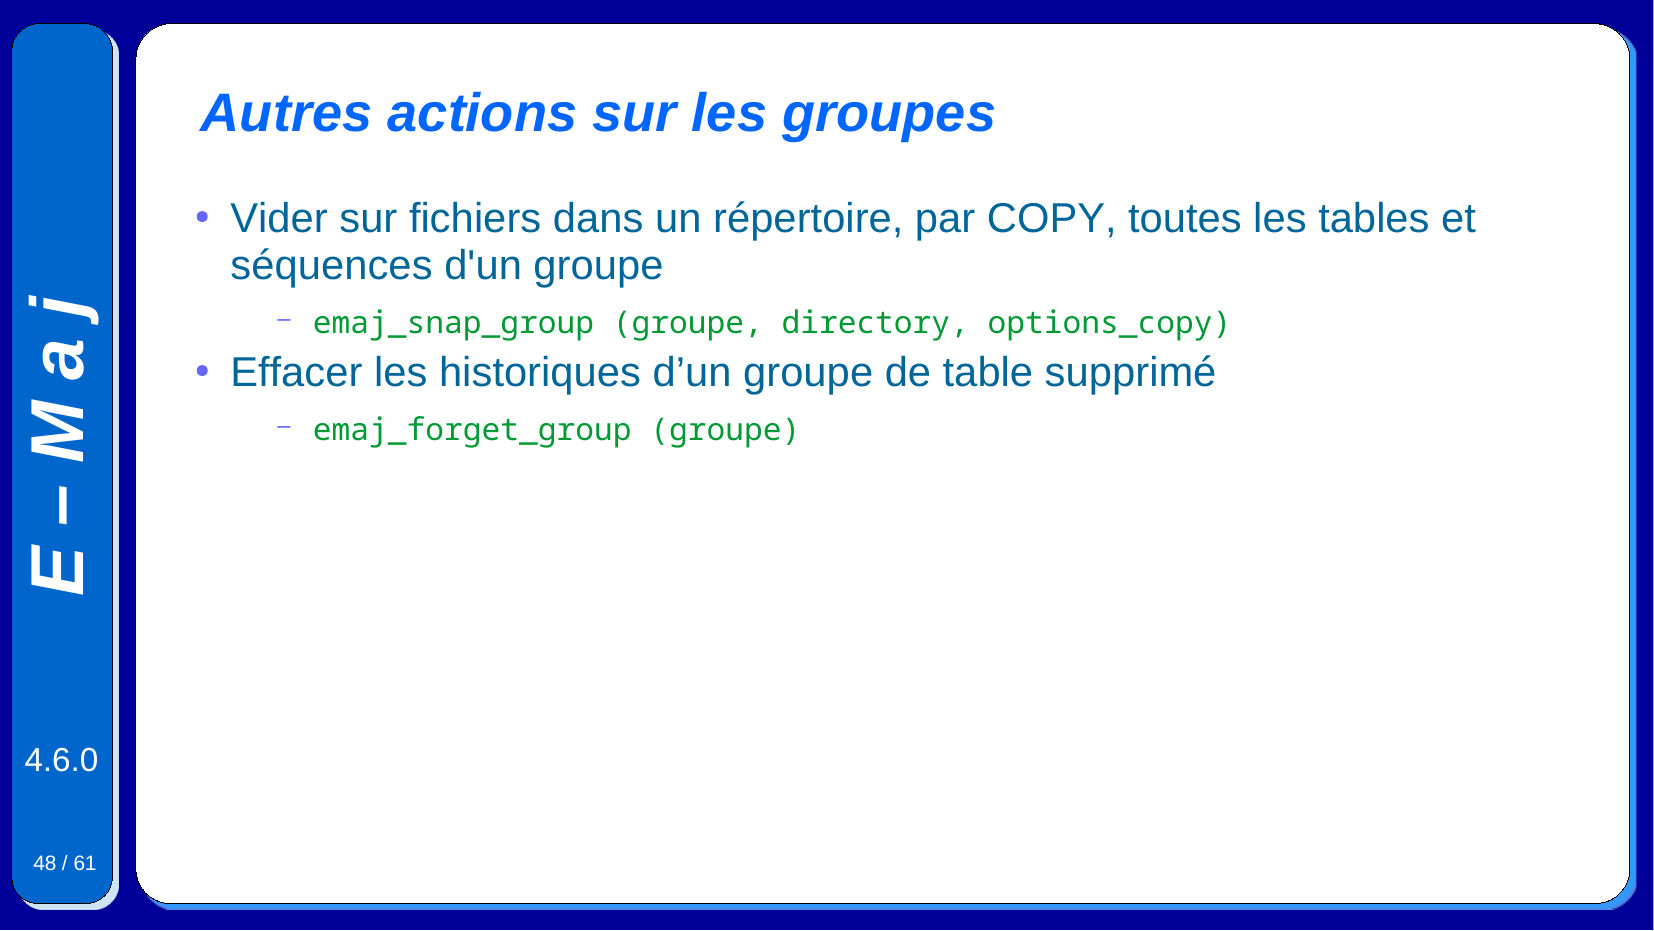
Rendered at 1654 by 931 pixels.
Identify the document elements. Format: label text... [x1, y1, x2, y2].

title Autres actions sur les groupes [200, 34, 1575, 191]
list Vider sur fichiers dans un répertoire, par COPY, toutes les tables et séquences d'un groupe emaj_snap_group (groupe, directory, options_copy) Effacer les historiques d’un groupe de table supprimé emaj_forget_group (groupe) [177, 194, 1587, 891]
